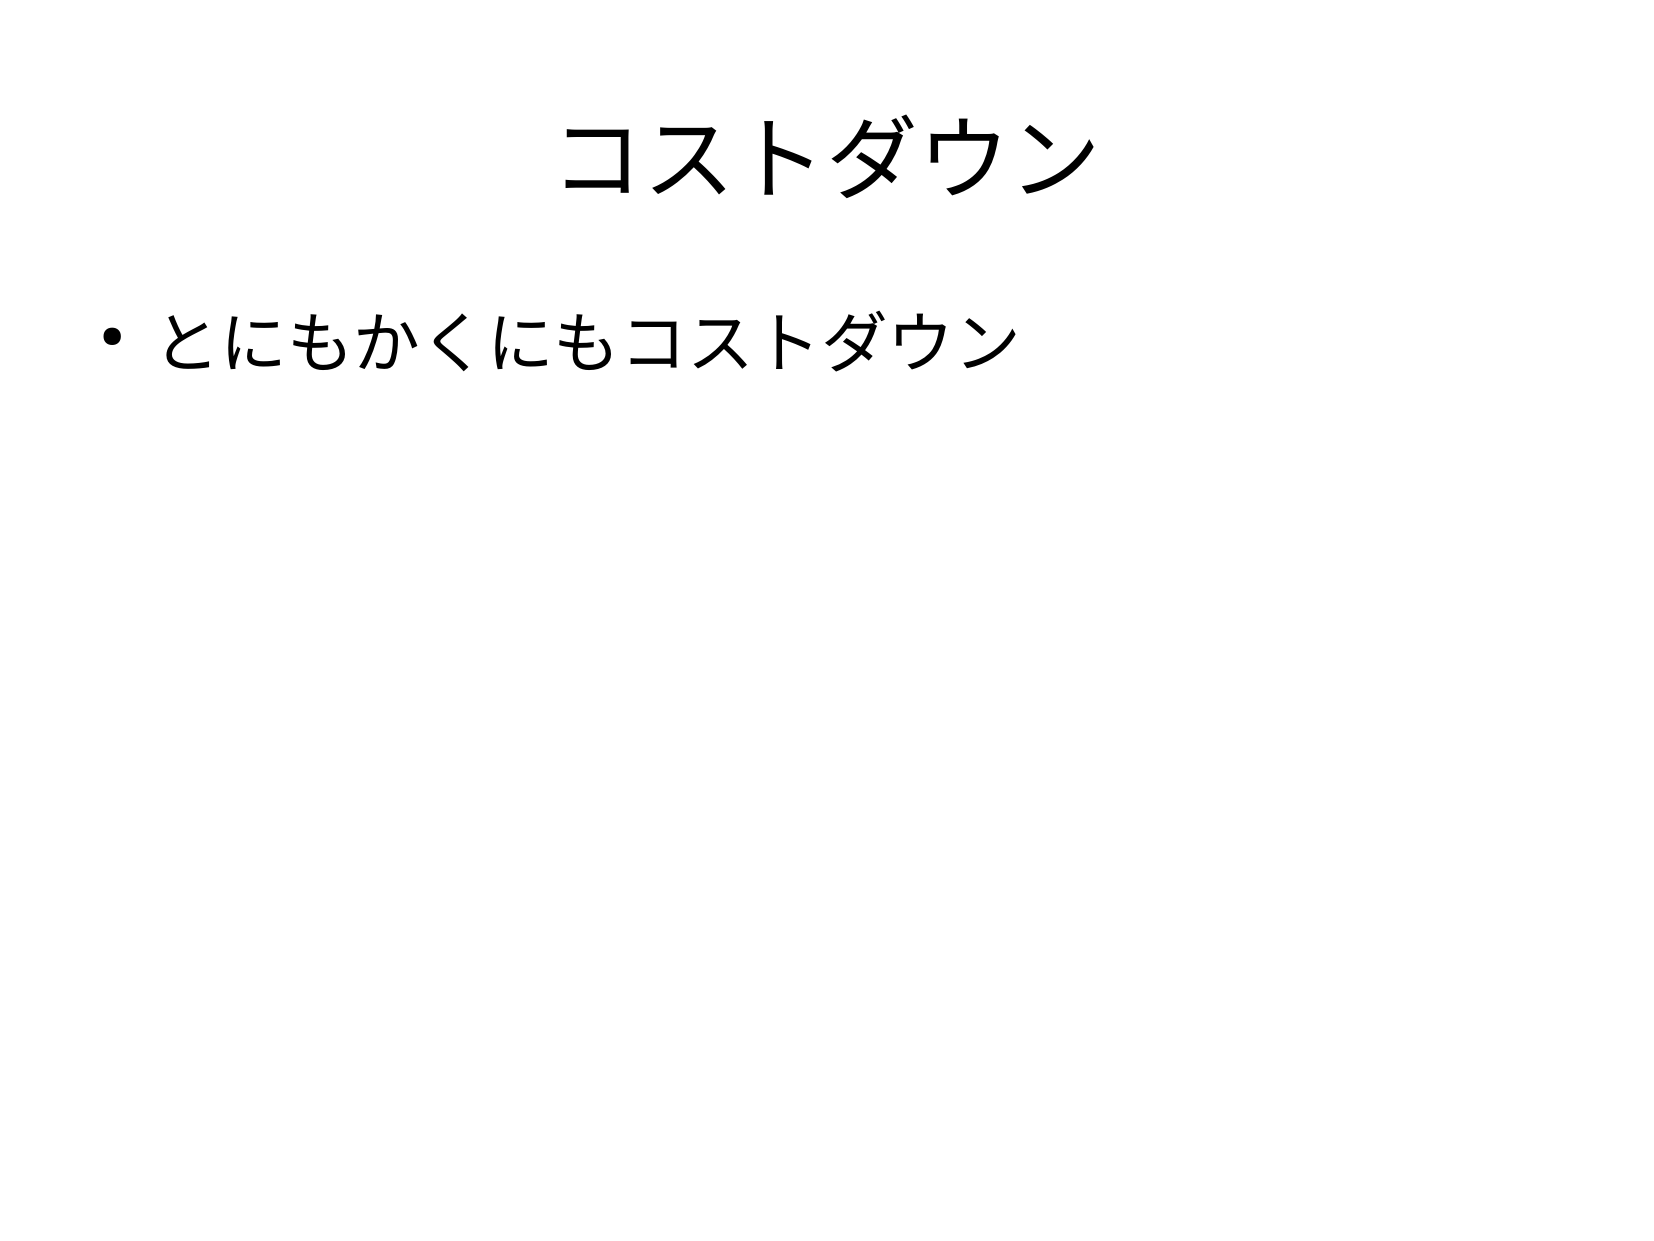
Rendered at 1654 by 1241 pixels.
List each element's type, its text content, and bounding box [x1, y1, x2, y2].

list とにもかくにもコストダウン [82, 290, 1571, 1109]
title コストダウン [82, 56, 1571, 250]
